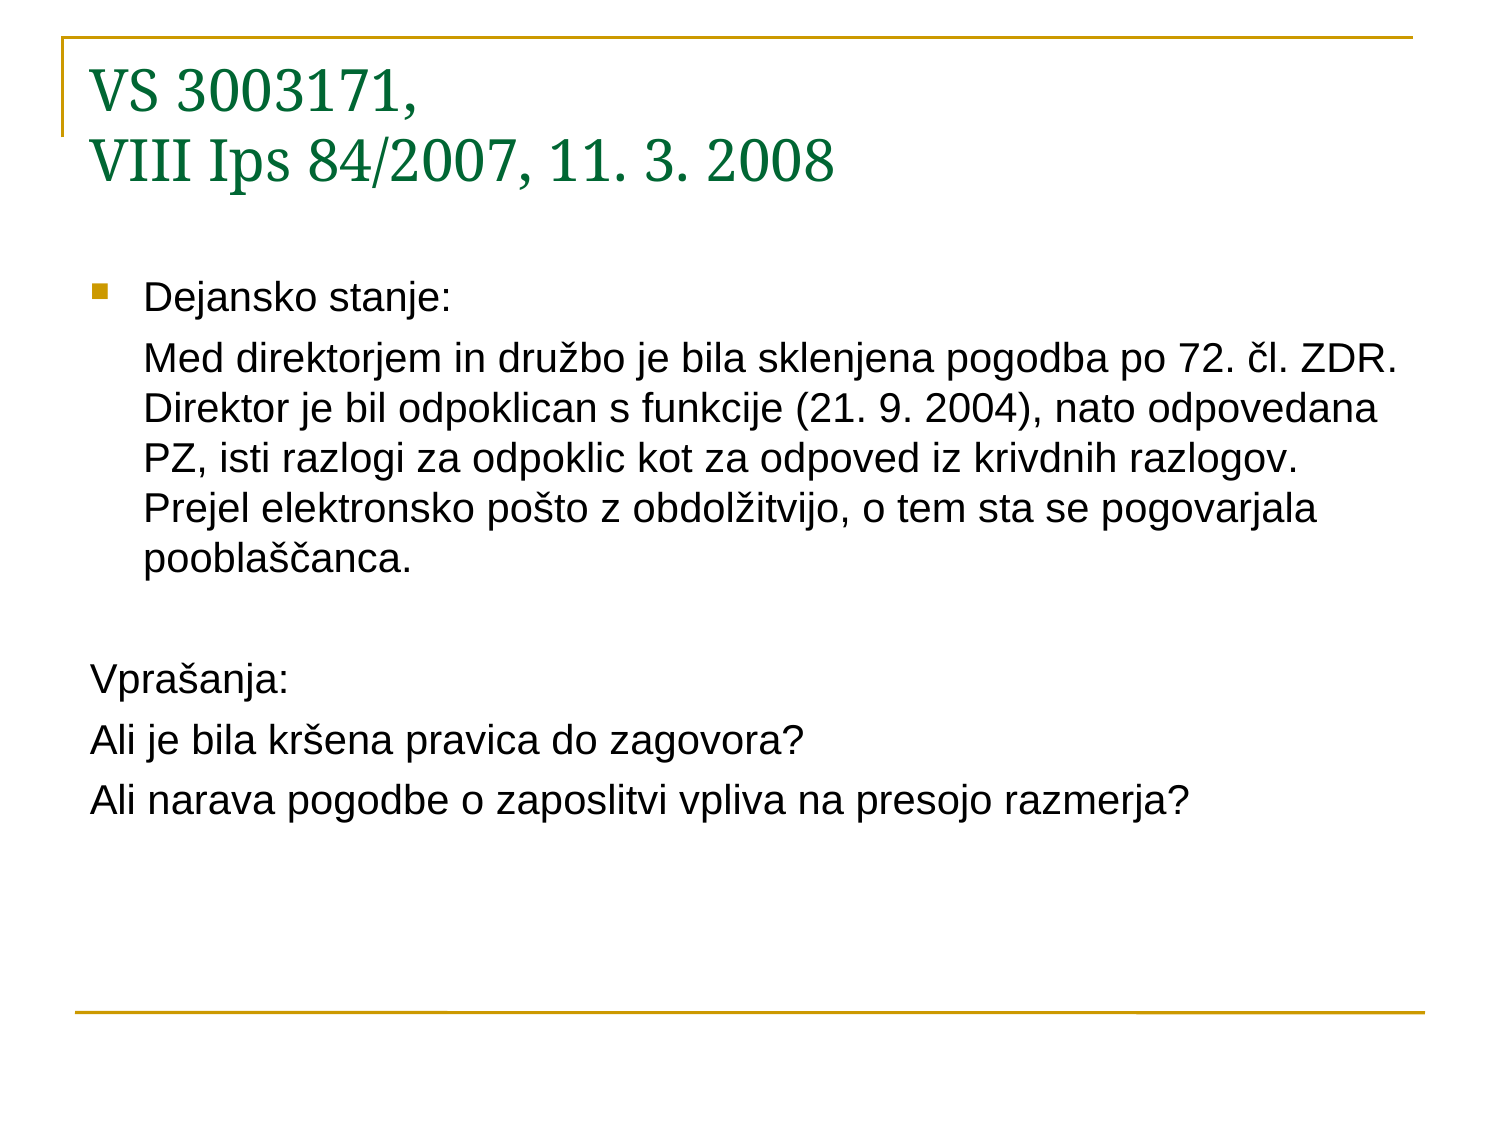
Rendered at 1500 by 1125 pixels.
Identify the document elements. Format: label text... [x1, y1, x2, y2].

title VS 3003171, VIII Ips 84/2007, 11. 3. 2008 [75, 45, 1426, 233]
list Dejansko stanje: Med direktorjem in družbo je bila sklenjena pogodba po 72. čl. ZDR. Direktor je bil odpoklican s funkcije (21. 9. 2004), nato odpovedana PZ, isti razlogi za odpoklic kot za odpoved iz krivdnih razlogov. Prejel elektronsko pošto z obdolžitvijo, o tem sta se pogovarjala pooblaščanca. Vprašanja: Ali je bila kršena pravica do zagovora? Ali narava pogodbe o zaposlitvi vpliva na presojo razmerja? [75, 262, 1426, 1006]
